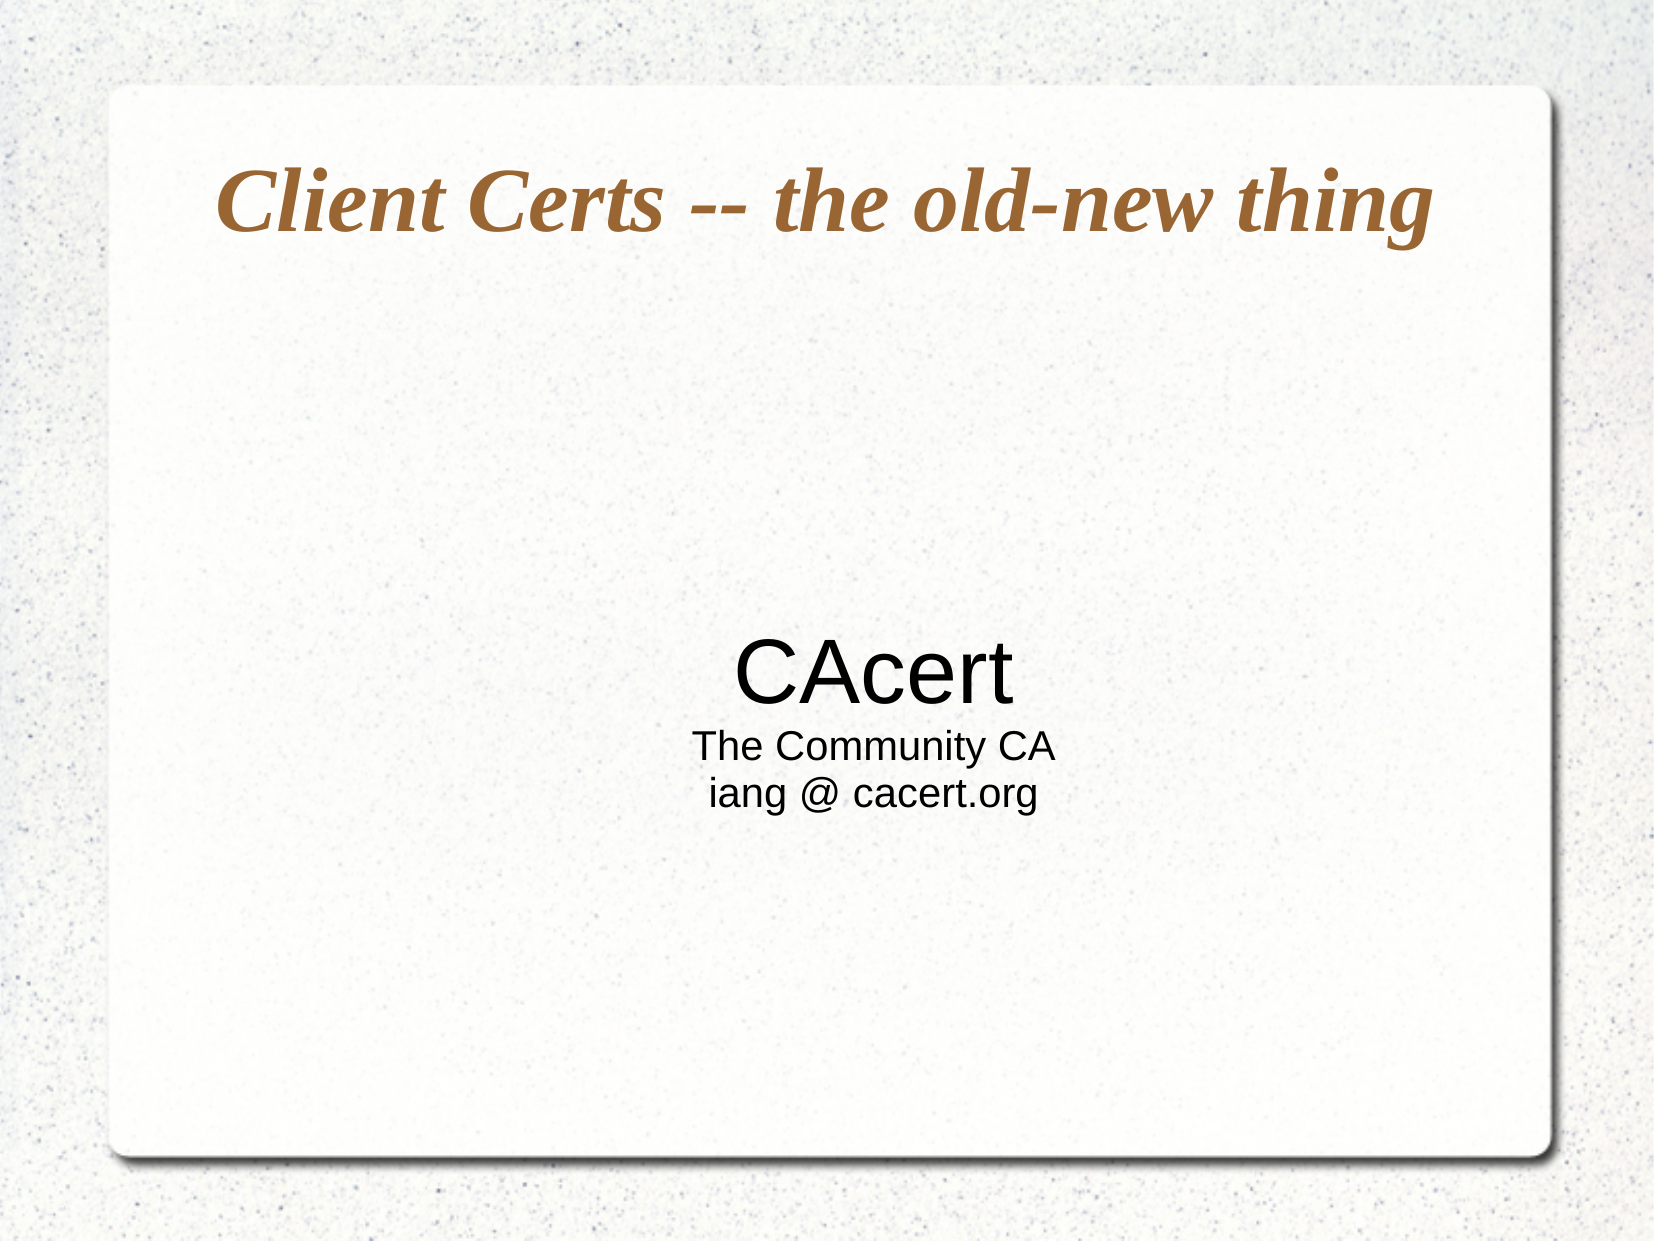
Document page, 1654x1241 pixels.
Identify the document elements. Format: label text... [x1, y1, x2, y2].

subtitle CAcert The Community CA iang @ cacert.org [178, 364, 1570, 1147]
title Client Certs -- the old-new thing [118, 96, 1536, 304]
picture [0, 0, 1654, 1241]
